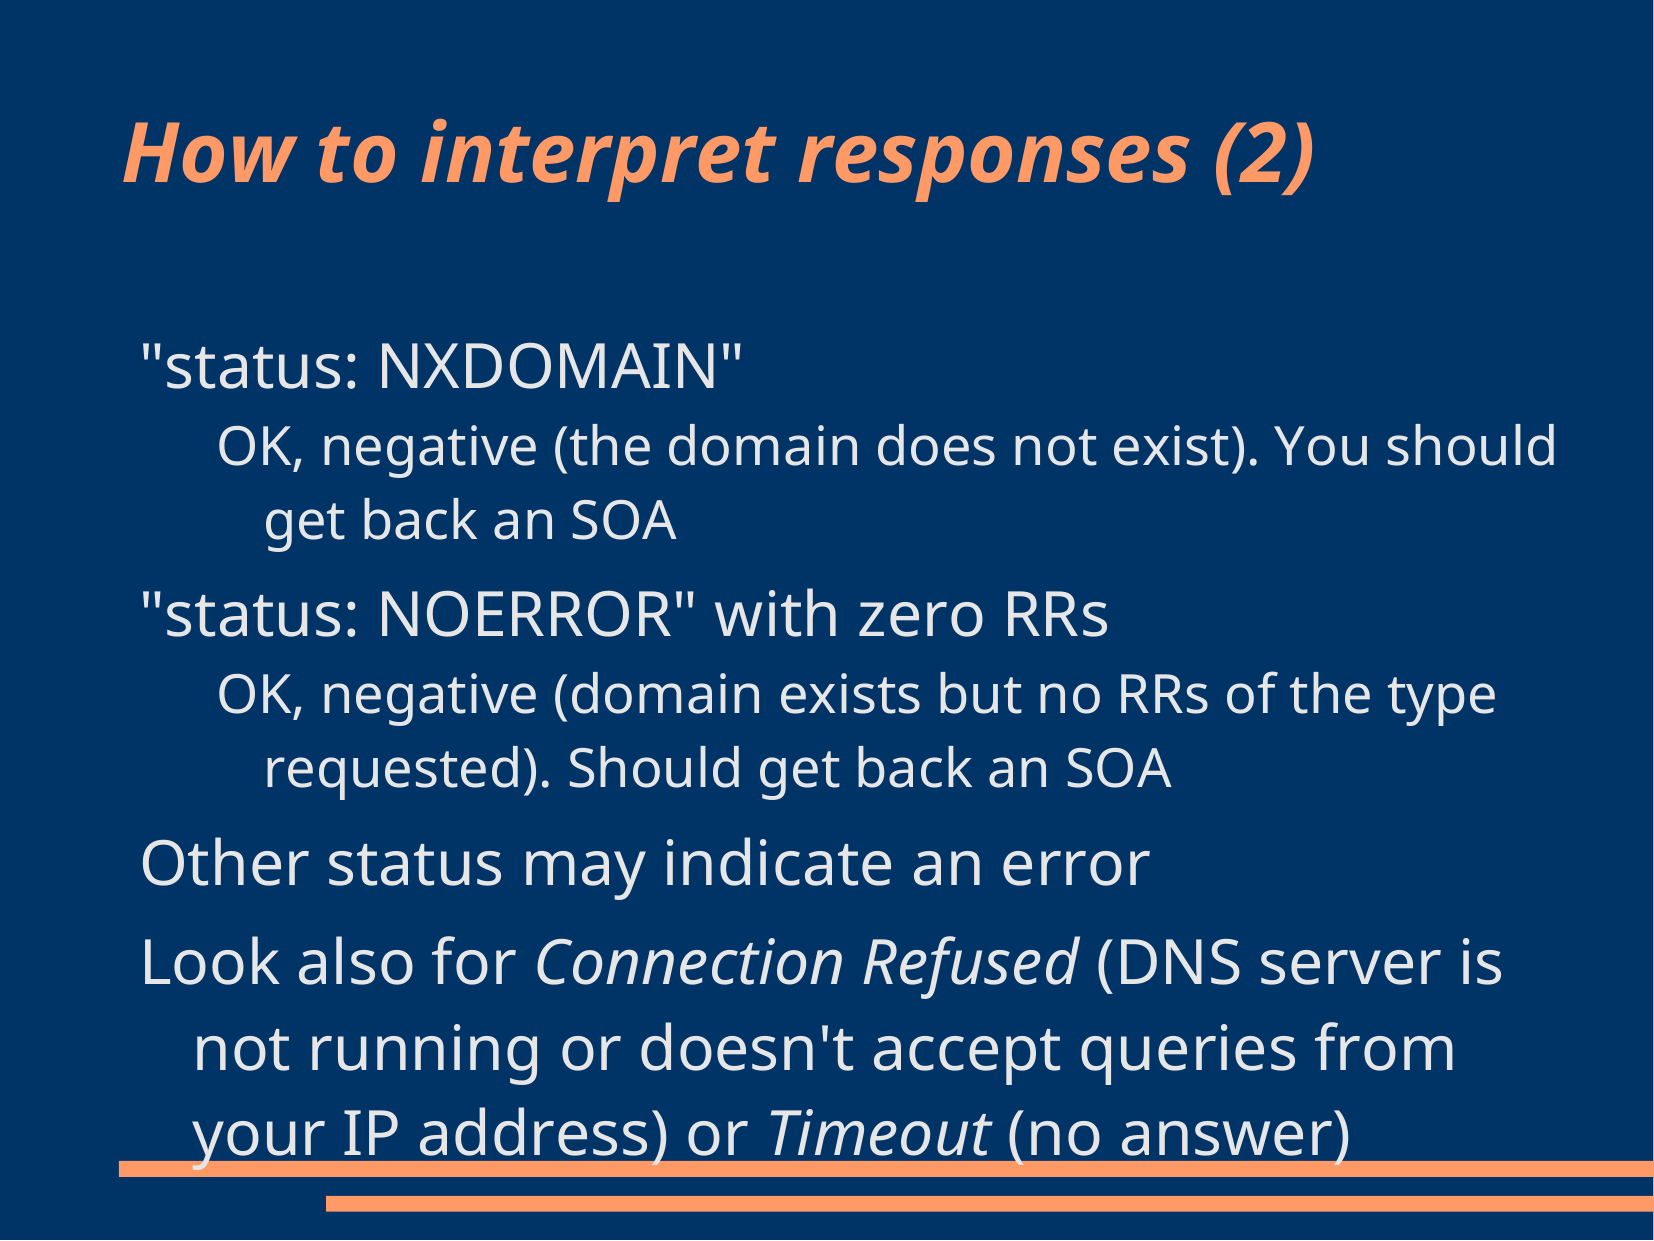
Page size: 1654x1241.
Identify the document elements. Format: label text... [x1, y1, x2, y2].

title How to interpret responses (2) [121, 46, 1534, 254]
list "status: NXDOMAIN" OK, negative (the domain does not exist). You should get back an SOA "status: NOERROR" with zero RRs OK, negative (domain exists but no RRs of the type requested). Should get back an SOA Other status may indicate an error Look also for Connection Refused (DNS server is not running or doesn't accept queries from your IP address) or Timeout (no answer) [121, 322, 1561, 1133]
